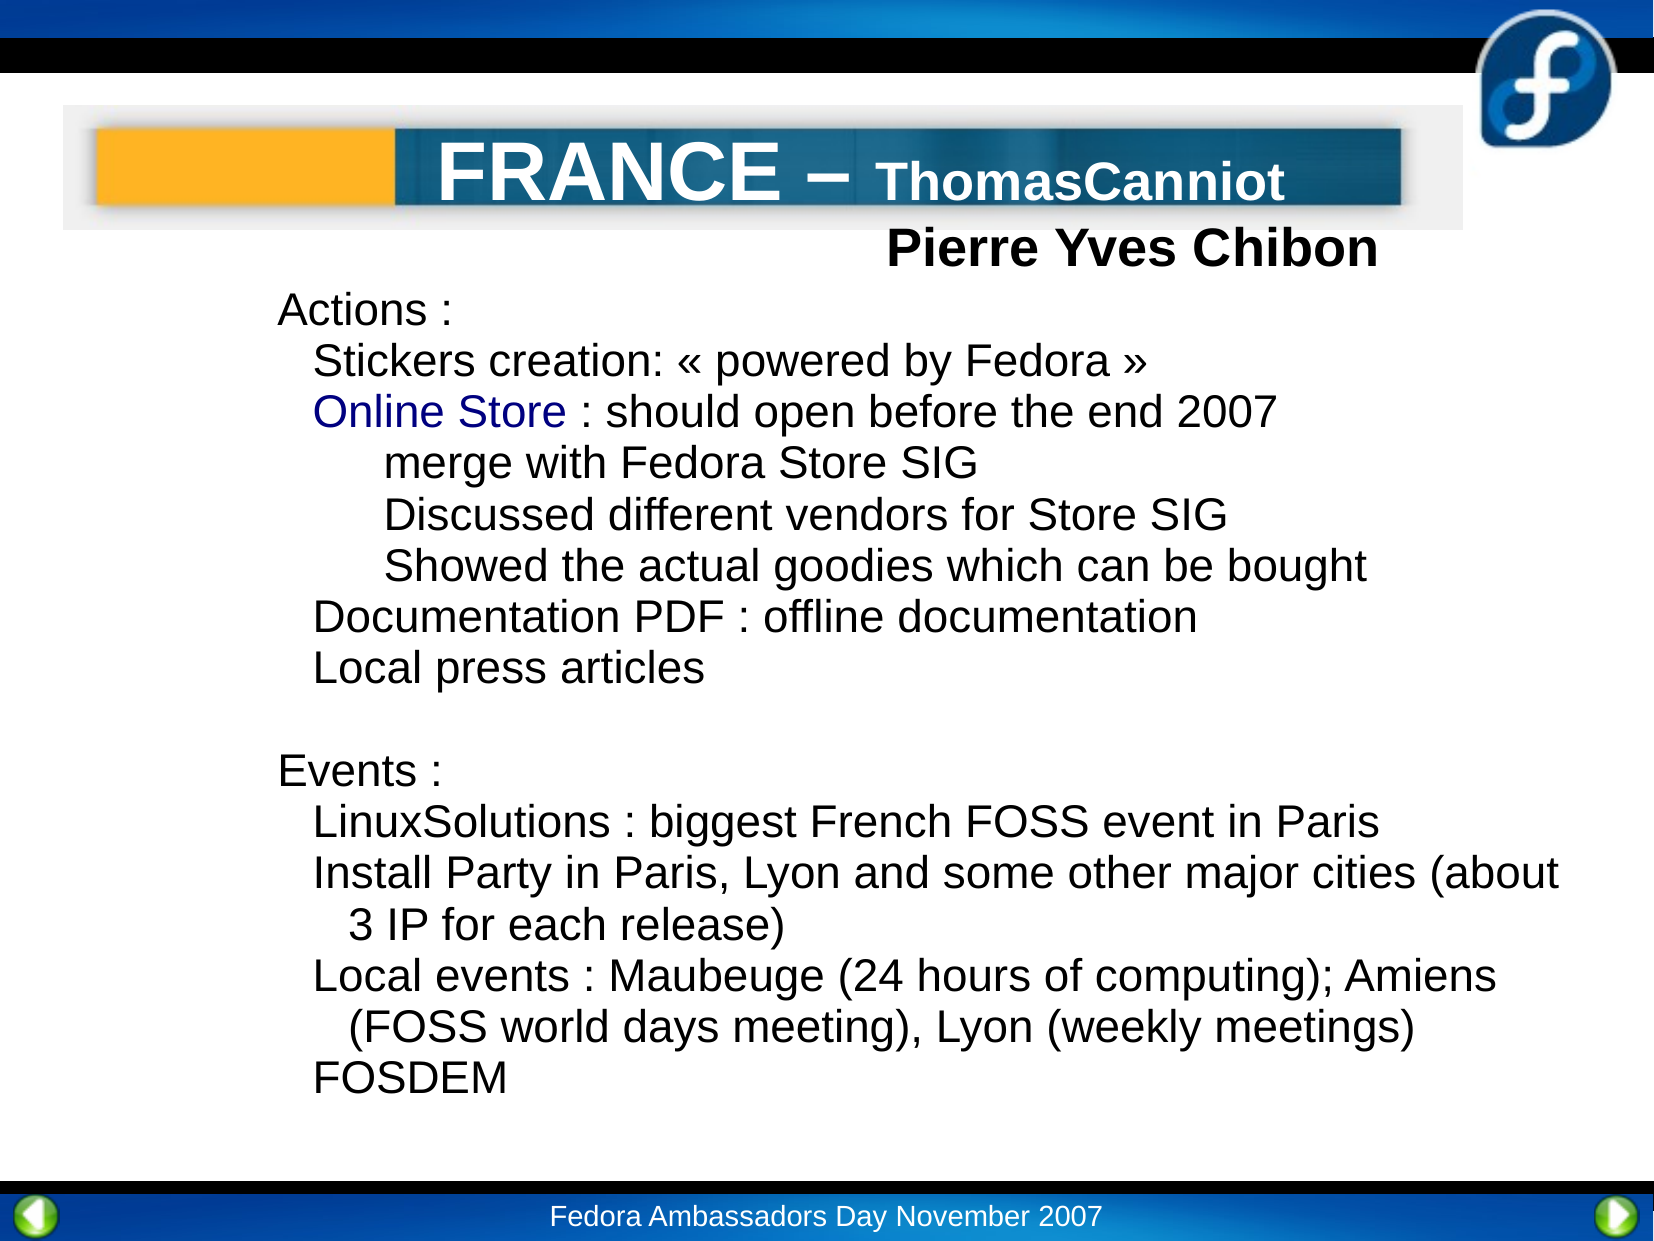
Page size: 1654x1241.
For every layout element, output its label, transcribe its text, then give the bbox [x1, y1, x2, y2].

picture [1058, 1208, 1066, 1220]
text_box FRANCE – ThomasCanniot Pierre Yves Chibon [421, 117, 1394, 286]
picture [0, 0, 1654, 251]
picture [0, 1194, 1654, 1241]
text_box Actions : Stickers creation: « powered by Fedora » Online Store : should open before the end 2007 merge with Fedora Store SIG Discussed different vendors for Store SIG Showed the actual goodies which can be bought Documentation PDF : offline documentation Local press articles Events : LinuxSolutions : biggest French FOSS event in Paris Install Party in Paris, Lyon and some other major cities (about 3 IP for each release) Local events : Maubeuge (24 hours of computing); Amiens (FOSS world days meeting), Lyon (weekly meetings) FOSDEM [262, 225, 1613, 1112]
picture [1074, 1208, 1082, 1223]
picture [1008, 1212, 1016, 1217]
